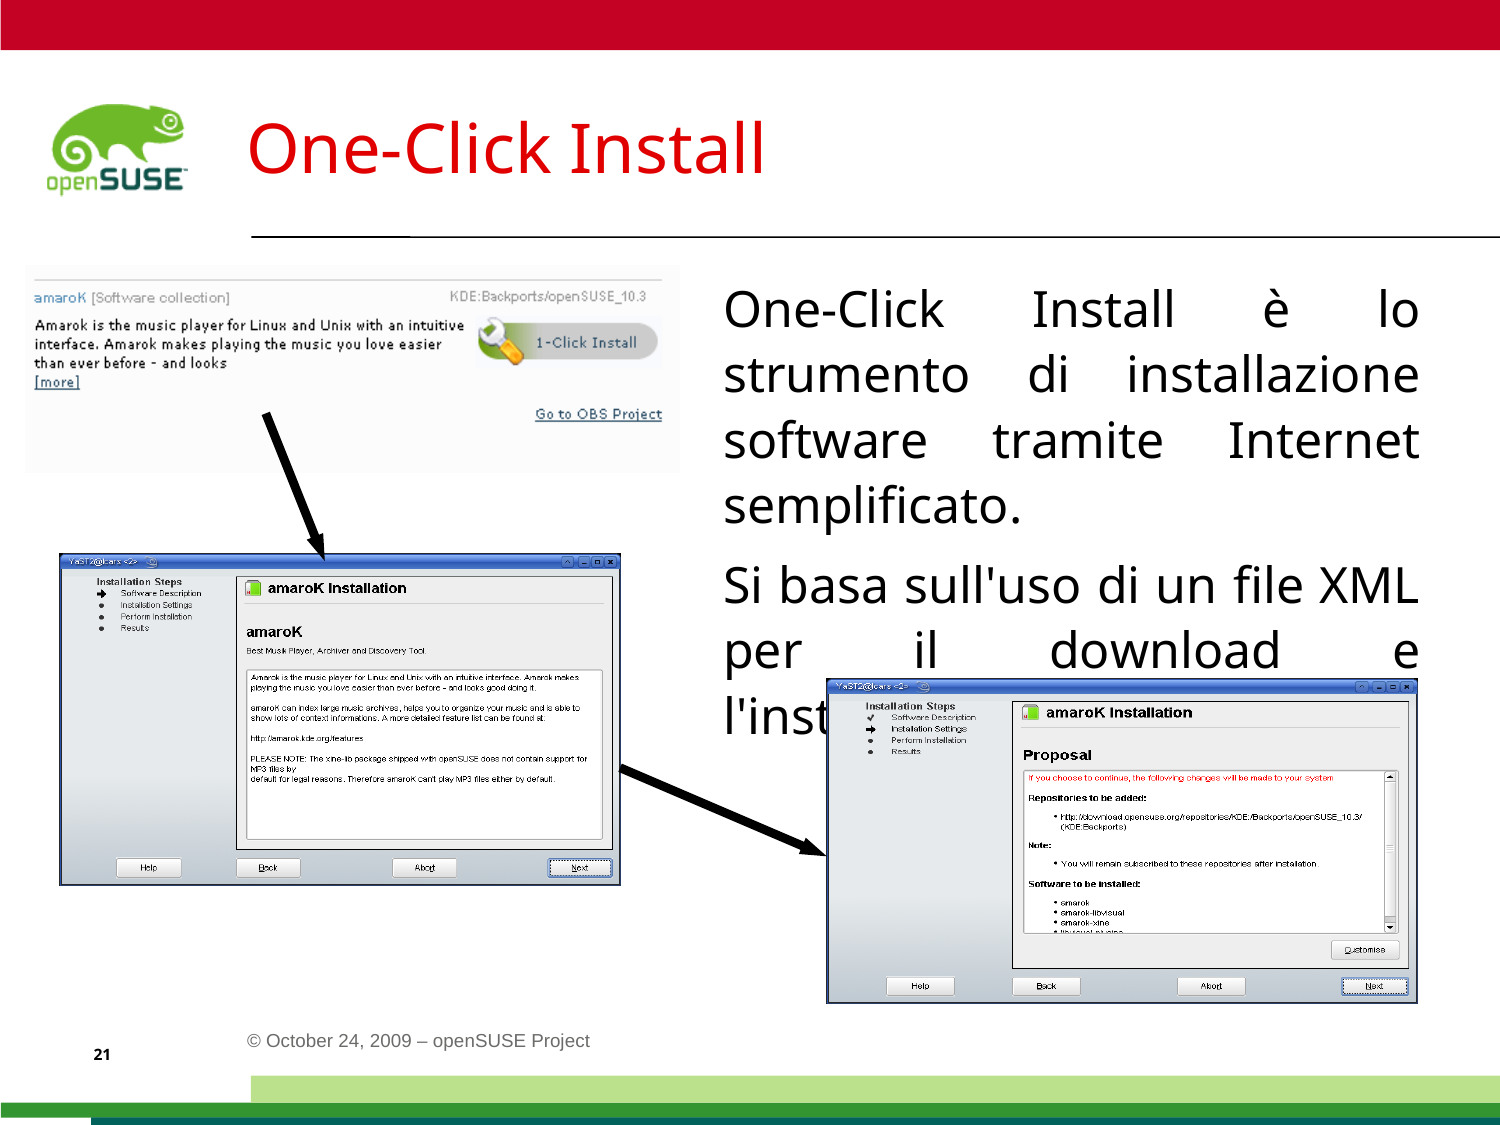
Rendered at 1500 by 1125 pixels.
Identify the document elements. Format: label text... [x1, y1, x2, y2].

picture [47, 104, 188, 197]
title One-Click Install [246, 60, 1409, 239]
picture [826, 678, 1418, 1004]
picture [25, 265, 680, 473]
picture [59, 553, 621, 886]
list One-Click Install è lo strumento di installazione software tramite Internet semplificato. Si basa sull'uso di un file XML per il download e l'installazione. [708, 267, 1463, 716]
